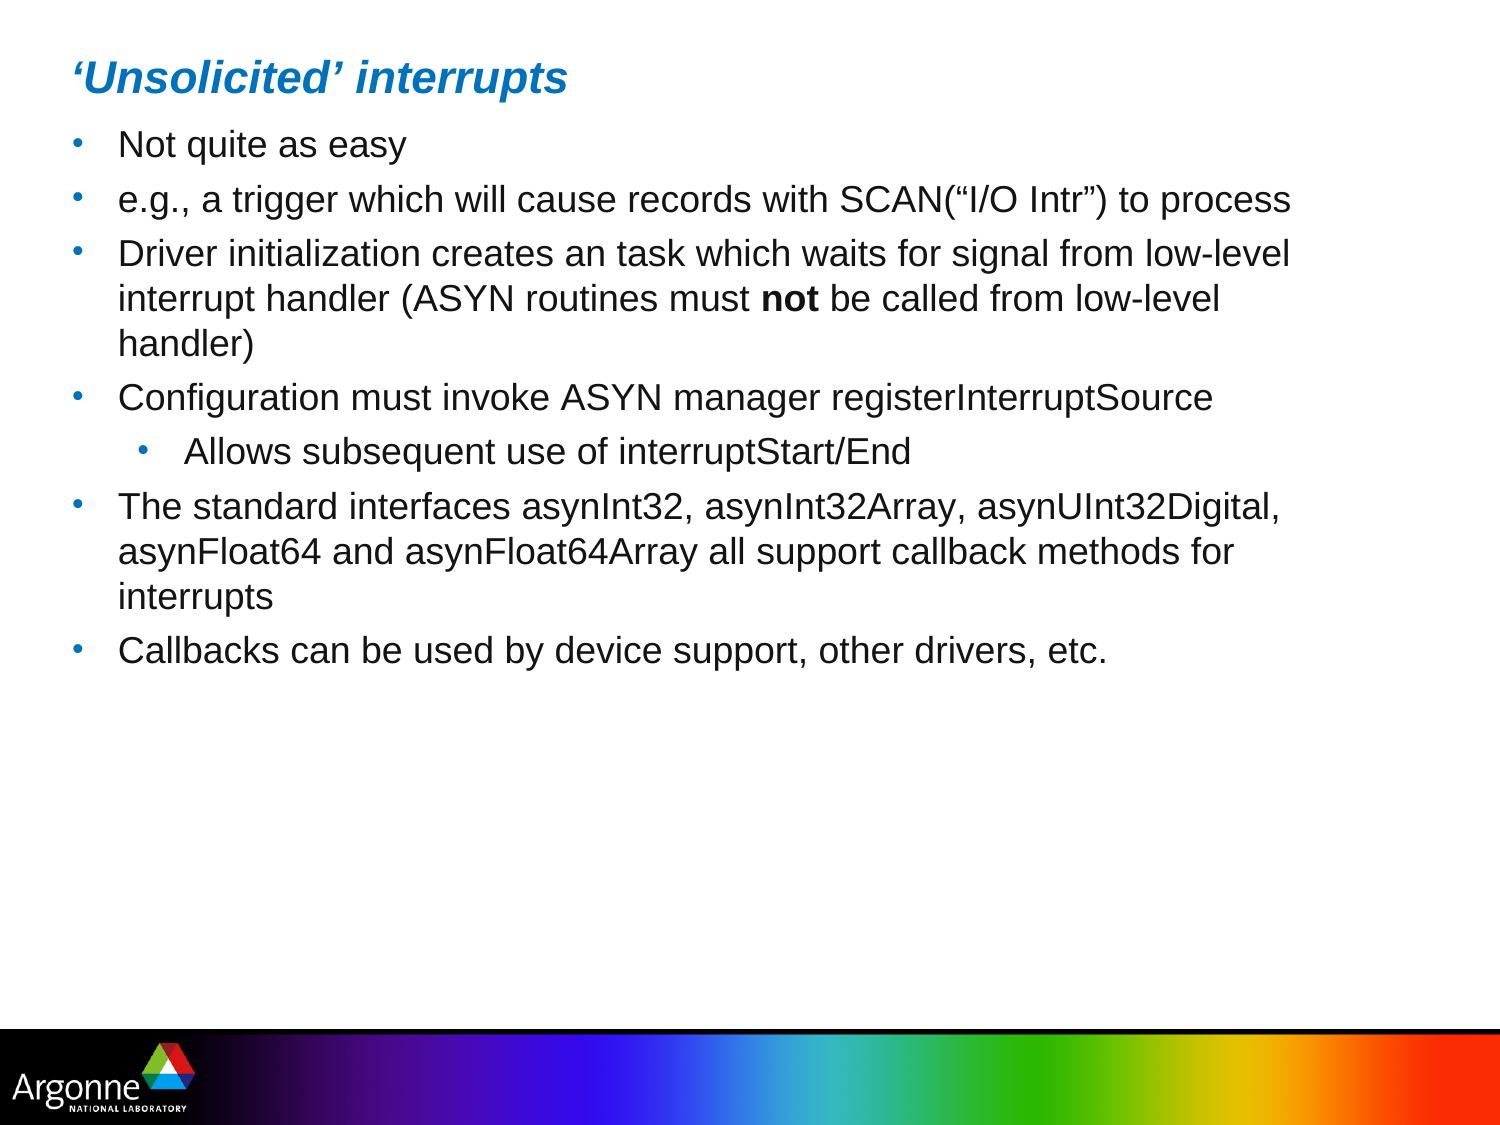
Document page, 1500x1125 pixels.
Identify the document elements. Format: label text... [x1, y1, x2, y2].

title ‘Unsolicited’ interrupts [55, 54, 1361, 112]
list Not quite as easy e.g., a trigger which will cause records with SCAN(“I/O Intr”) to process Driver initialization creates an task which waits for signal from low-level interrupt handler (ASYN routines must not be called from low-level handler) Configuration must invoke ASYN manager registerInterruptSource Allows subsequent use of interruptStart/End The standard interfaces asynInt32, asynInt32Array, asynUInt32Digital, asynFloat64 and asynFloat64Array all support callback methods for interrupts Callbacks can be used by device support, other drivers, etc. [56, 112, 1375, 681]
picture [0, 1029, 1500, 1125]
